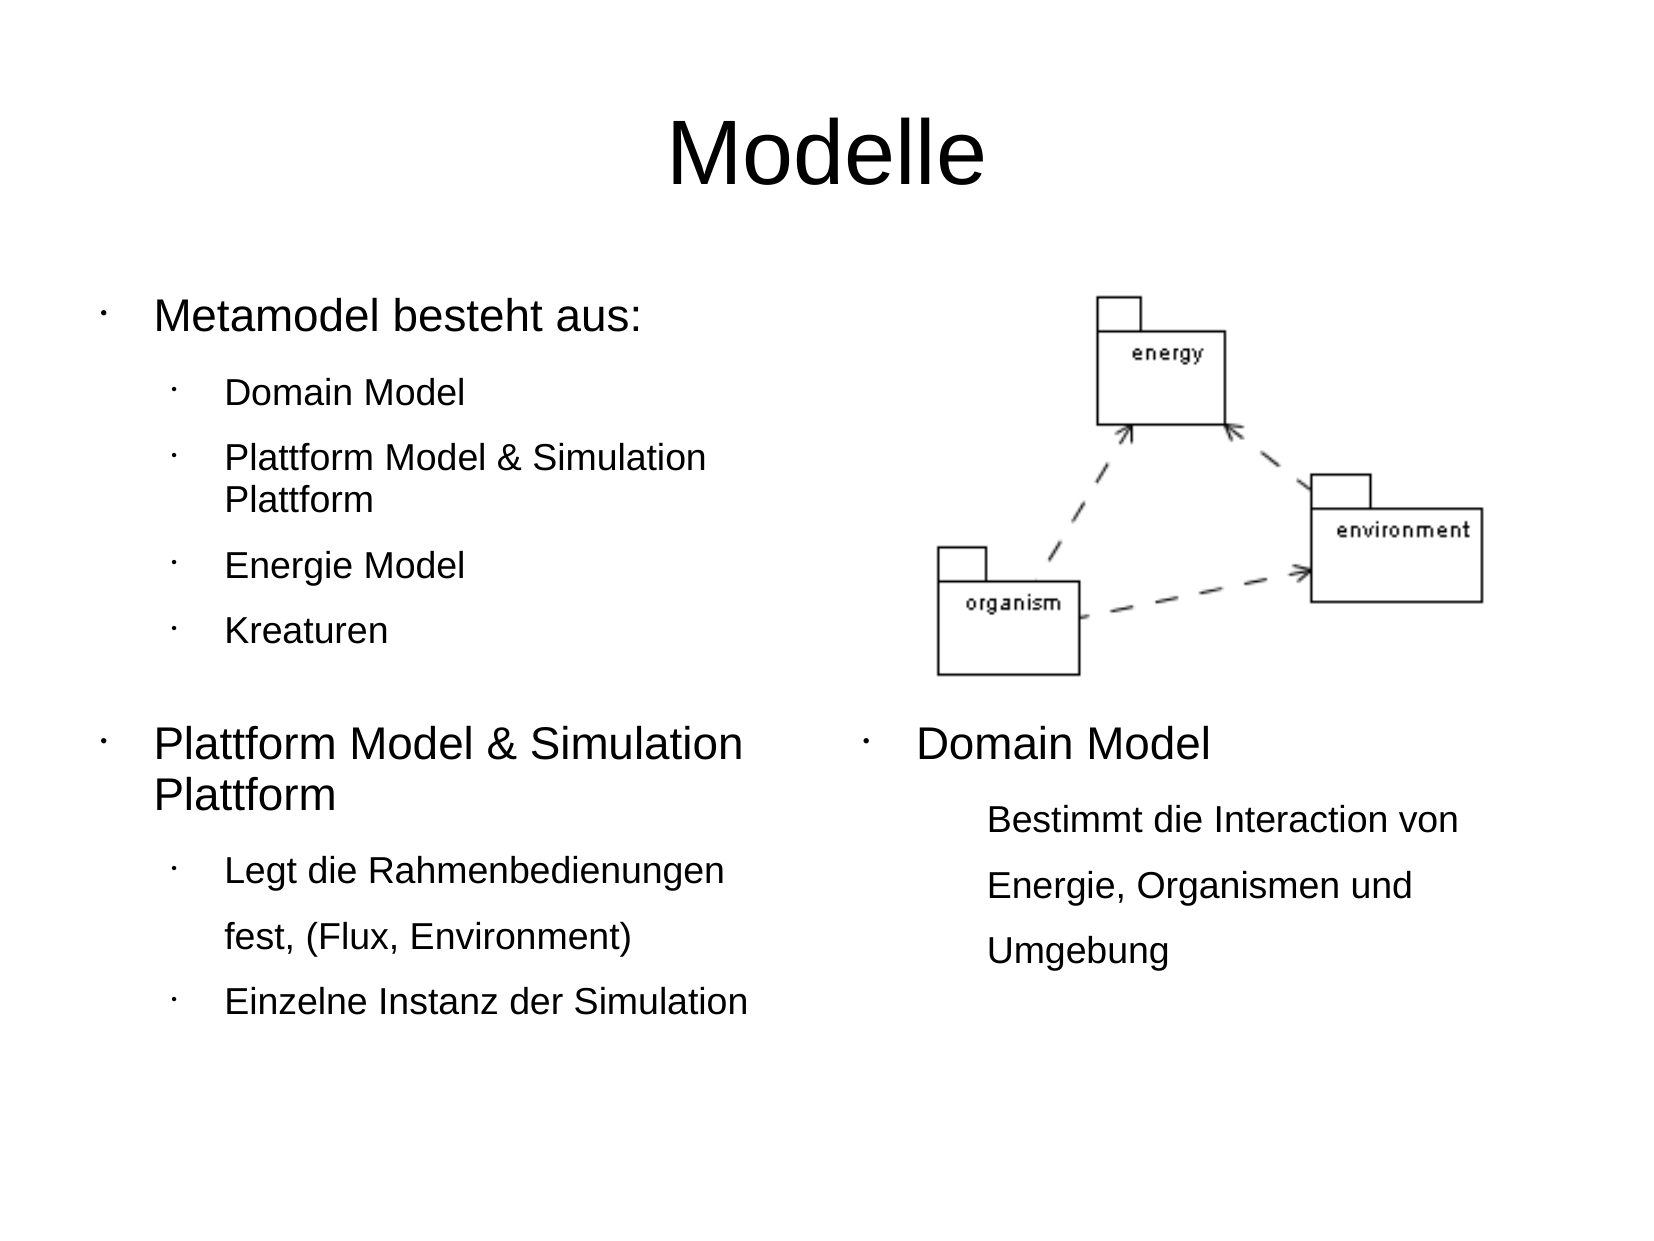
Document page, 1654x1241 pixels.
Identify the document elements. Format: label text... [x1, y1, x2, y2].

list Plattform Model & Simulation Plattform Legt die Rahmenbedienungen fest, (Flux, Environment) Einzelne Instanz der Simulation [82, 717, 809, 1109]
picture [931, 290, 1486, 681]
list Domain Model Bestimmt die Interaction von Energie, Organismen und Umgebung [845, 717, 1572, 1109]
title Modelle [82, 49, 1571, 257]
list Metamodel besteht aus: Domain Model Plattform Model & Simulation Plattform Energie Model Kreaturen [82, 290, 809, 681]
